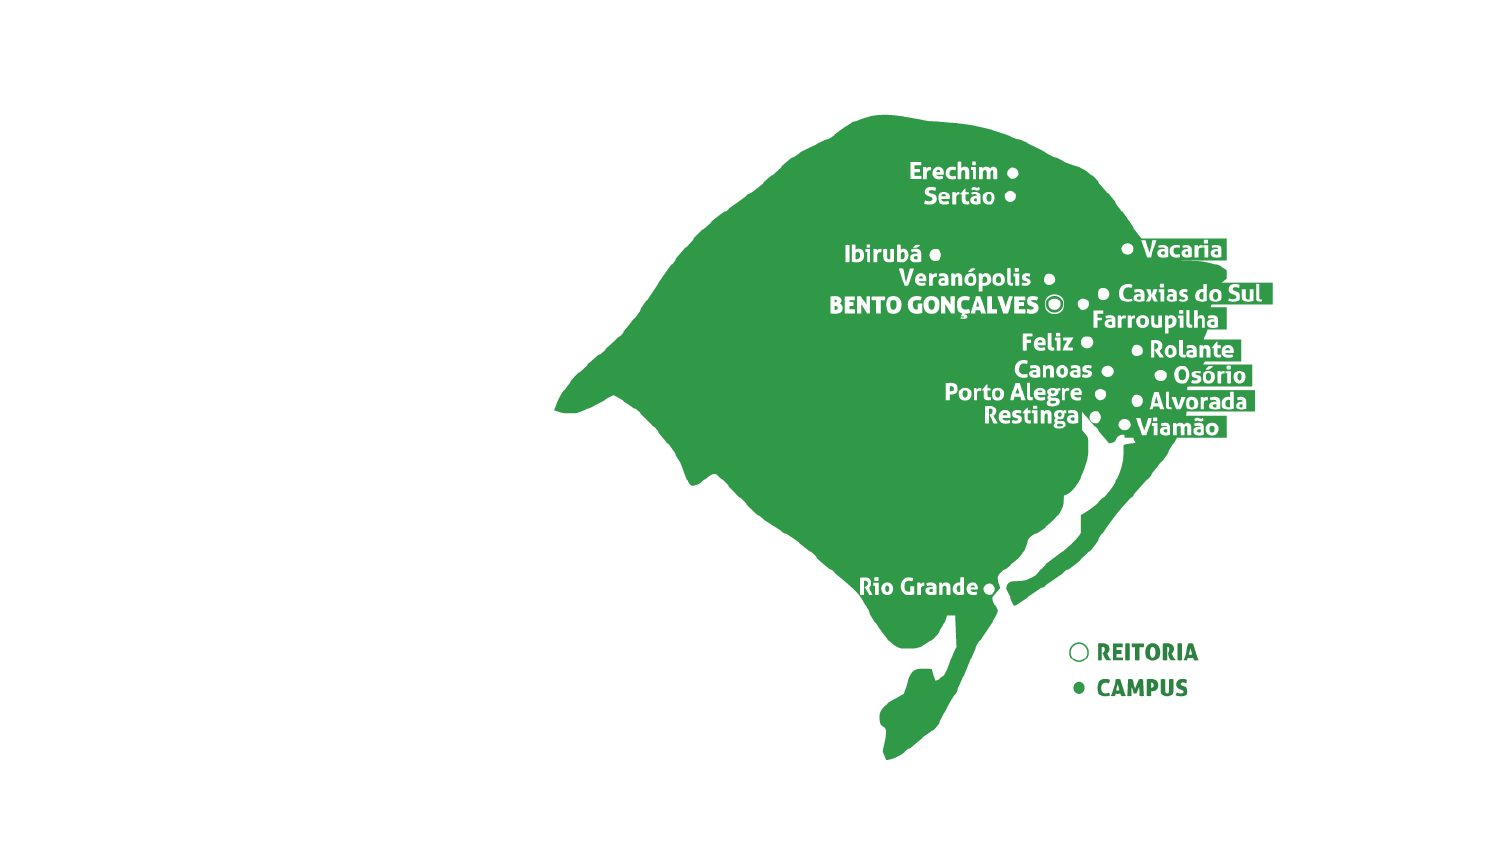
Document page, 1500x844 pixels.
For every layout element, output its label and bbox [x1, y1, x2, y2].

picture [535, 86, 1292, 784]
